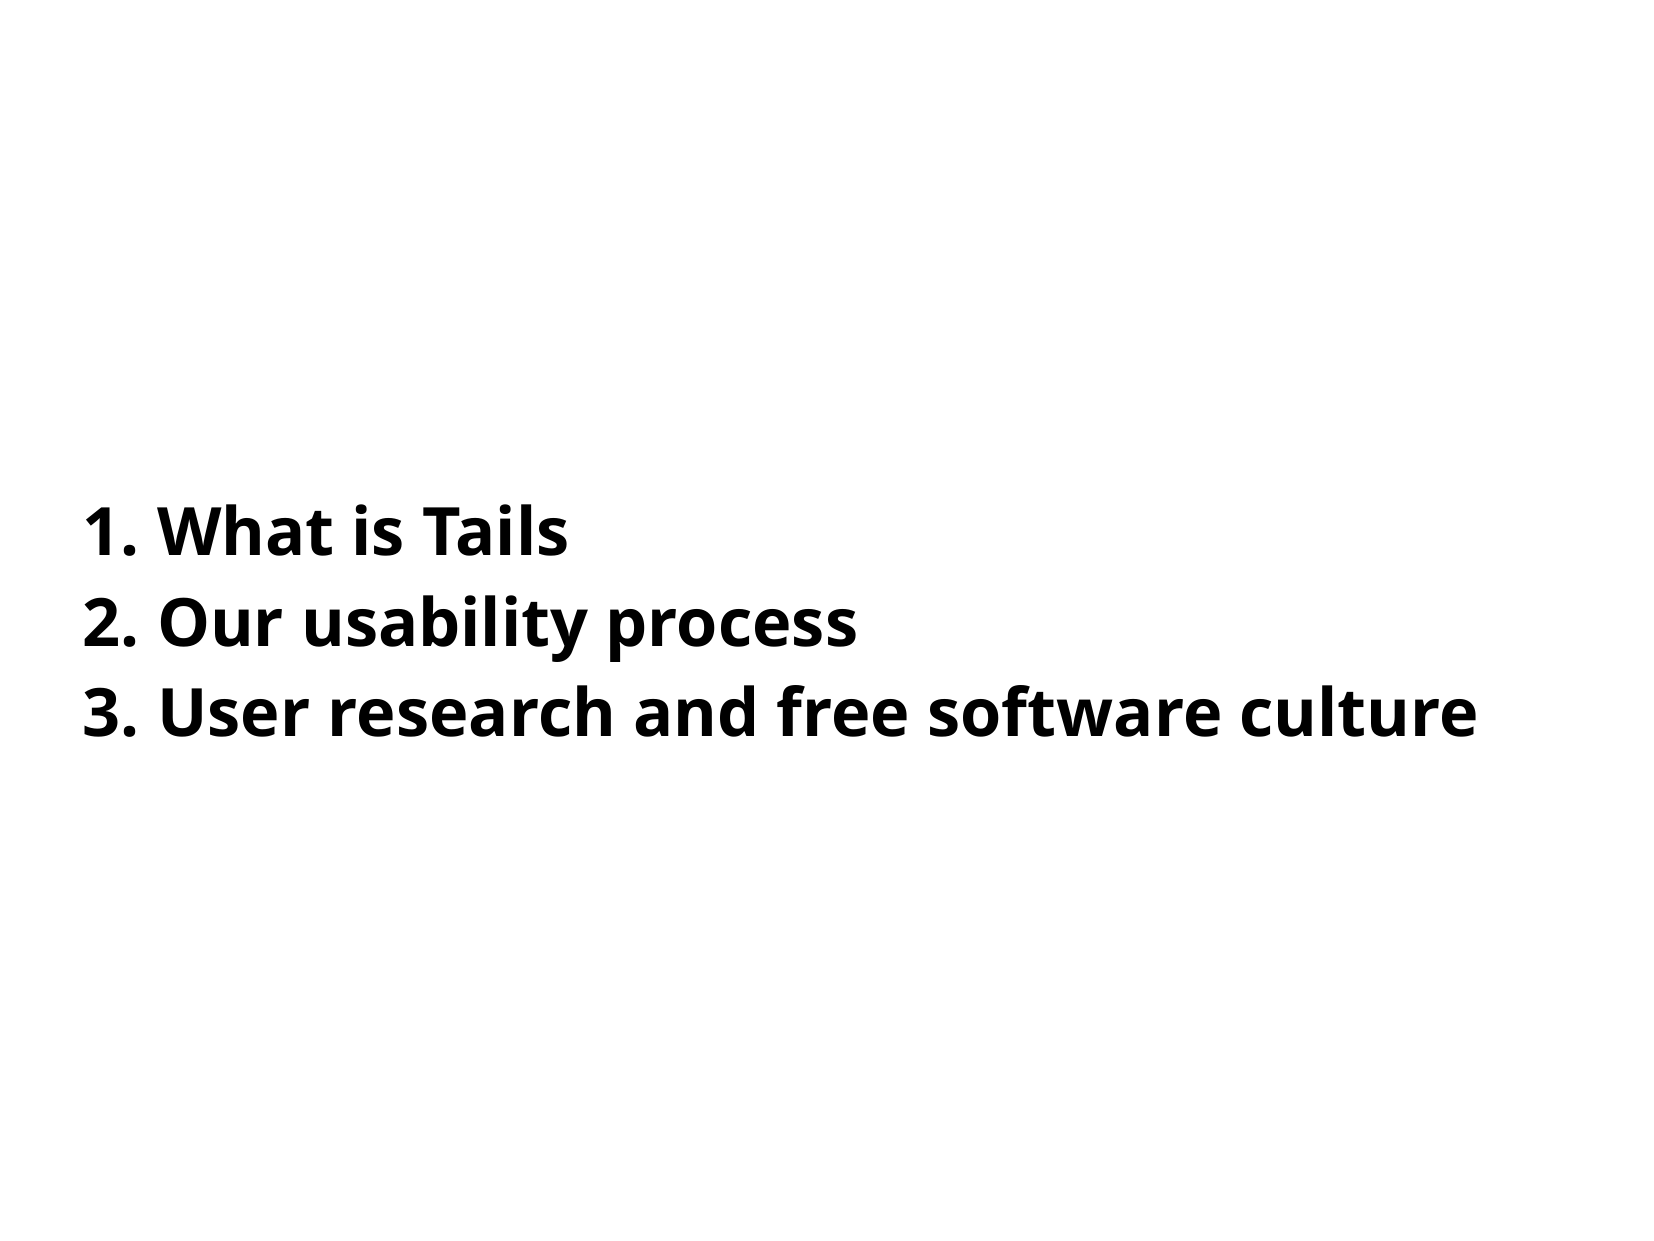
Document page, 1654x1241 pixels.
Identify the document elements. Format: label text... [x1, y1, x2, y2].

subtitle What is Tails Our usability process User research and free software culture [82, 260, 1571, 980]
